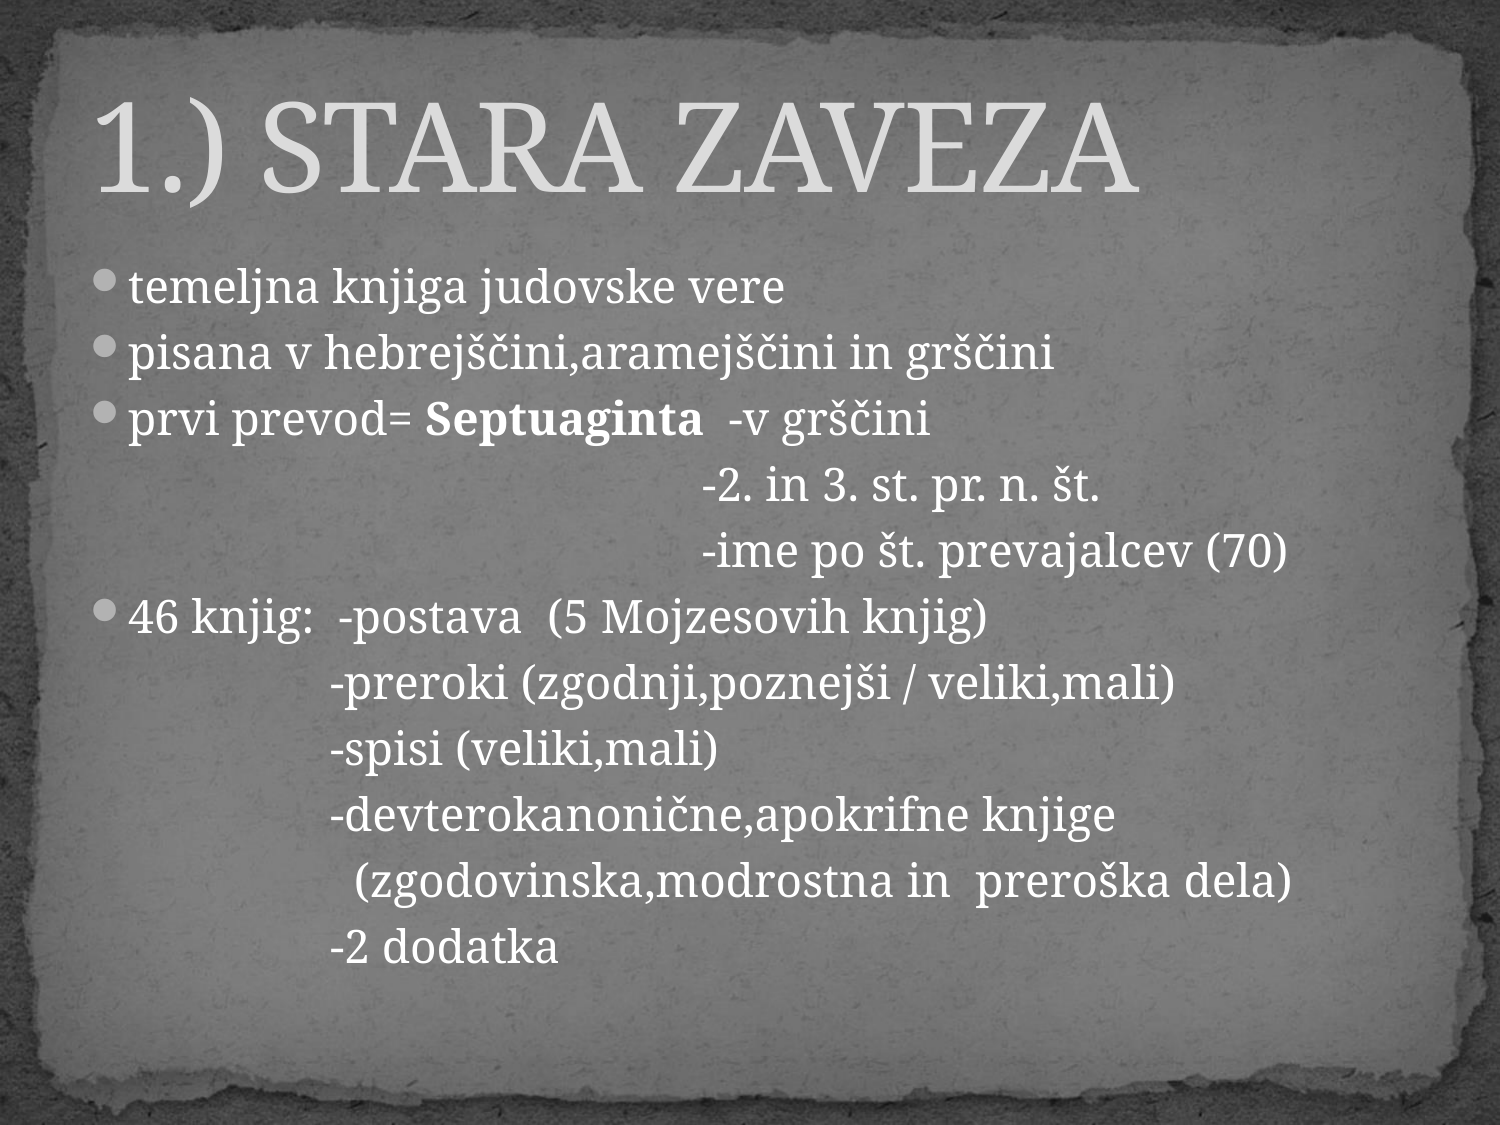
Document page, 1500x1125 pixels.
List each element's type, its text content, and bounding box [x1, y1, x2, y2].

list temeljna knjiga judovske vere pisana v hebrejščini,aramejščini in grščini prvi prevod= Septuaginta -v grščini -2. in 3. st. pr. n. št. -ime po št. prevajalcev (70) 46 knjig: -postava (5 Mojzesovih knjig) -preroki (zgodnji,poznejši / veliki,mali) -spisi (veliki,mali) -devterokanonične,apokrifne knjige (zgodovinska,modrostna in preroška dela) -2 dodatka [75, 249, 1425, 1055]
picture [0, 0, 1500, 1125]
title 1.) STARA ZAVEZA [75, 24, 1425, 225]
